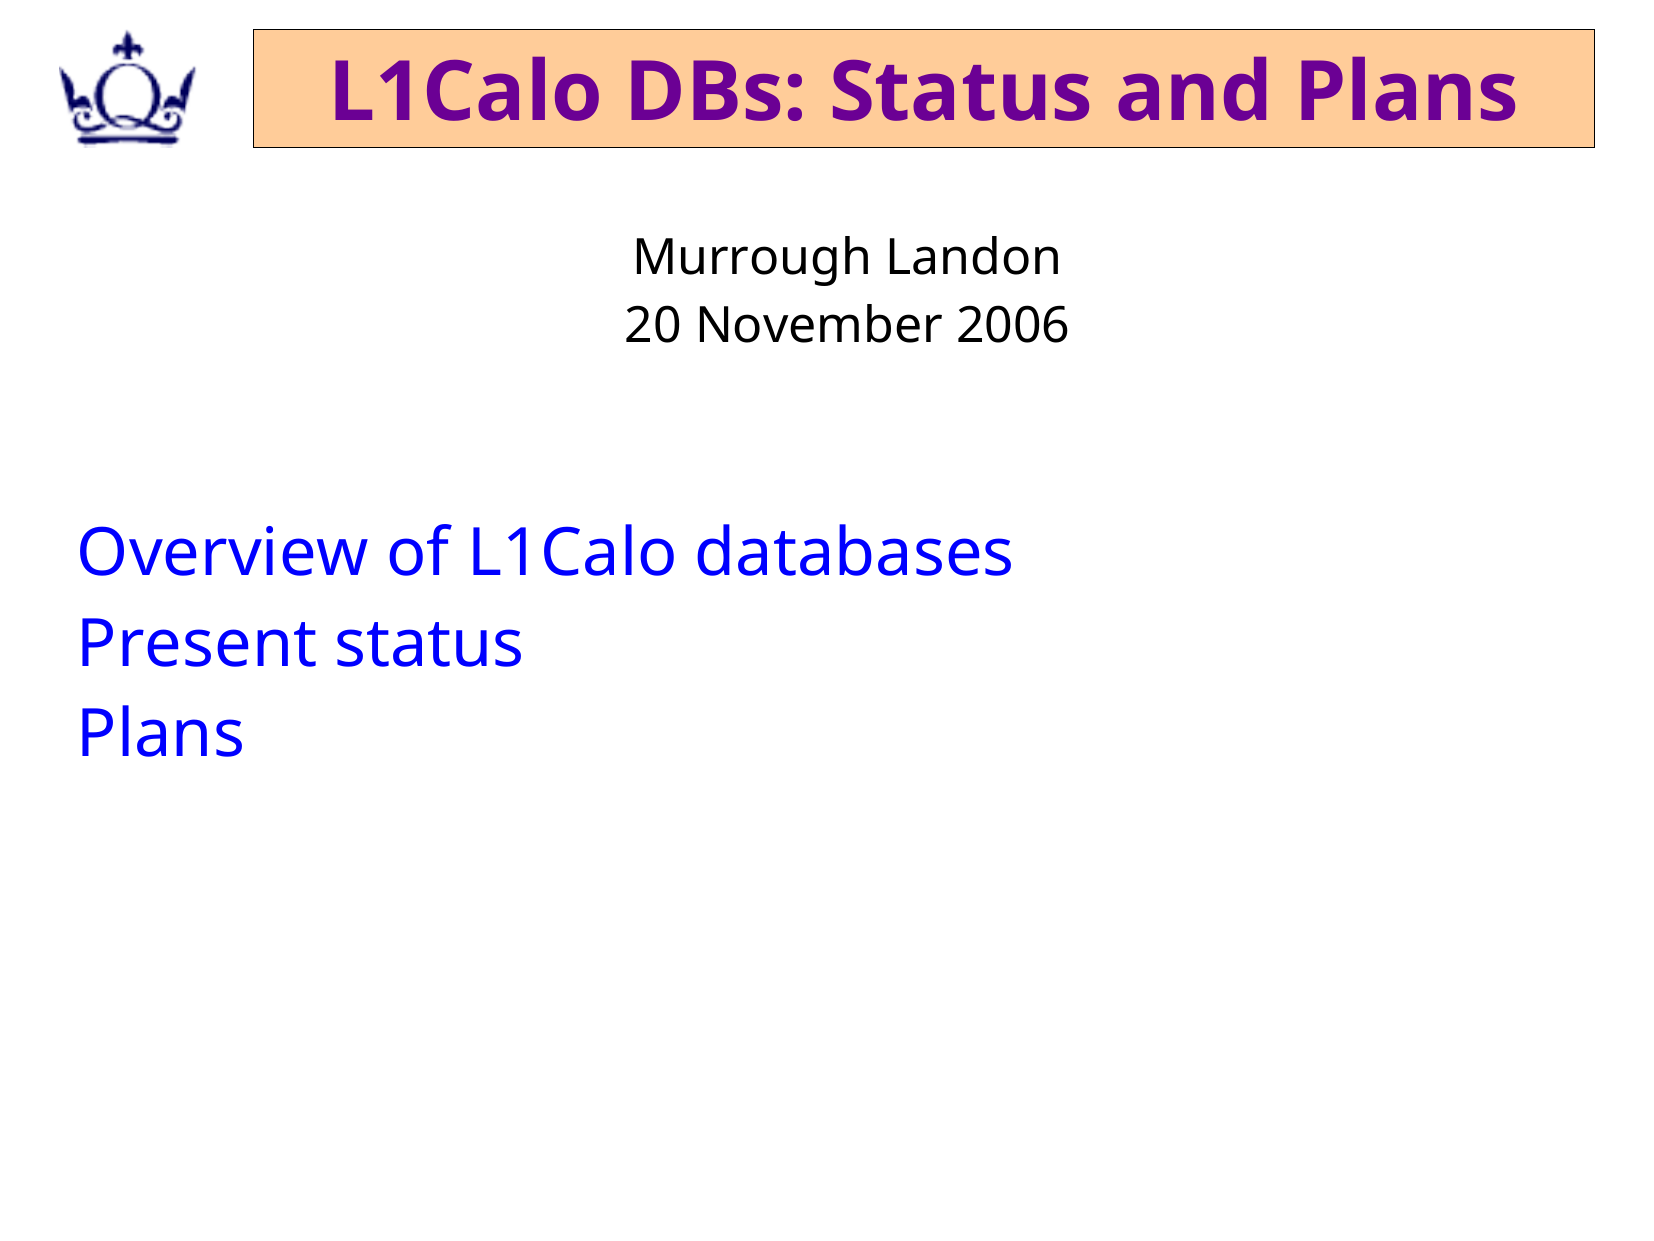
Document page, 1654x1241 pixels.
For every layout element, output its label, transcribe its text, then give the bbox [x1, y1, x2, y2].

title L1Calo DBs: Status and Plans [253, 29, 1595, 148]
picture [59, 29, 200, 148]
text_box Murrough Landon 20 November 2006 [476, 220, 1219, 362]
list Overview of L1Calo databases Present status Plans [59, 503, 1595, 1127]
